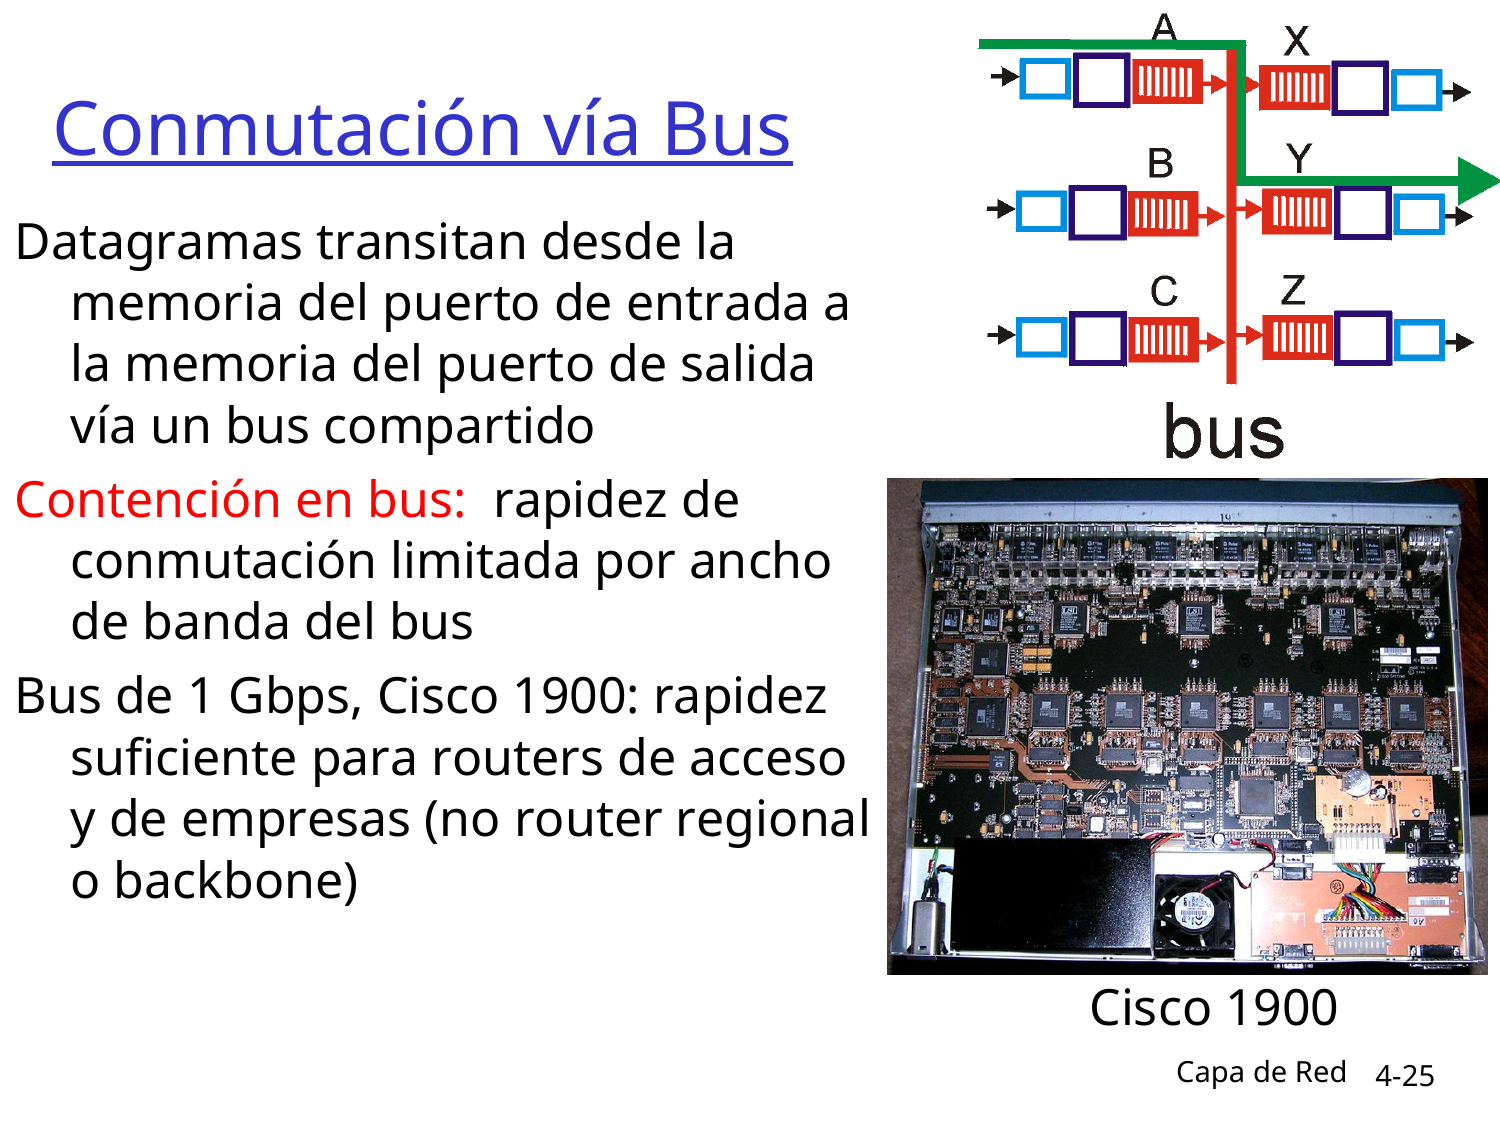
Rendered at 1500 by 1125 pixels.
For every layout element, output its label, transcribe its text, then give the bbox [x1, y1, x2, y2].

picture [968, 0, 1500, 465]
title Conmutación vía Bus [37, 67, 867, 188]
picture [887, 478, 1488, 976]
text_box Cisco 1900 [1074, 974, 1363, 1056]
list Datagramas transitan desde la memoria del puerto de entrada a la memoria del puerto de salida vía un bus compartido Contención en bus: rapidez de conmutación limitada por ancho de banda del bus Bus de 1 Gbps, Cisco 1900: rapidez suficiente para routers de acceso y de empresas (no router regional o backbone) [0, 202, 888, 938]
